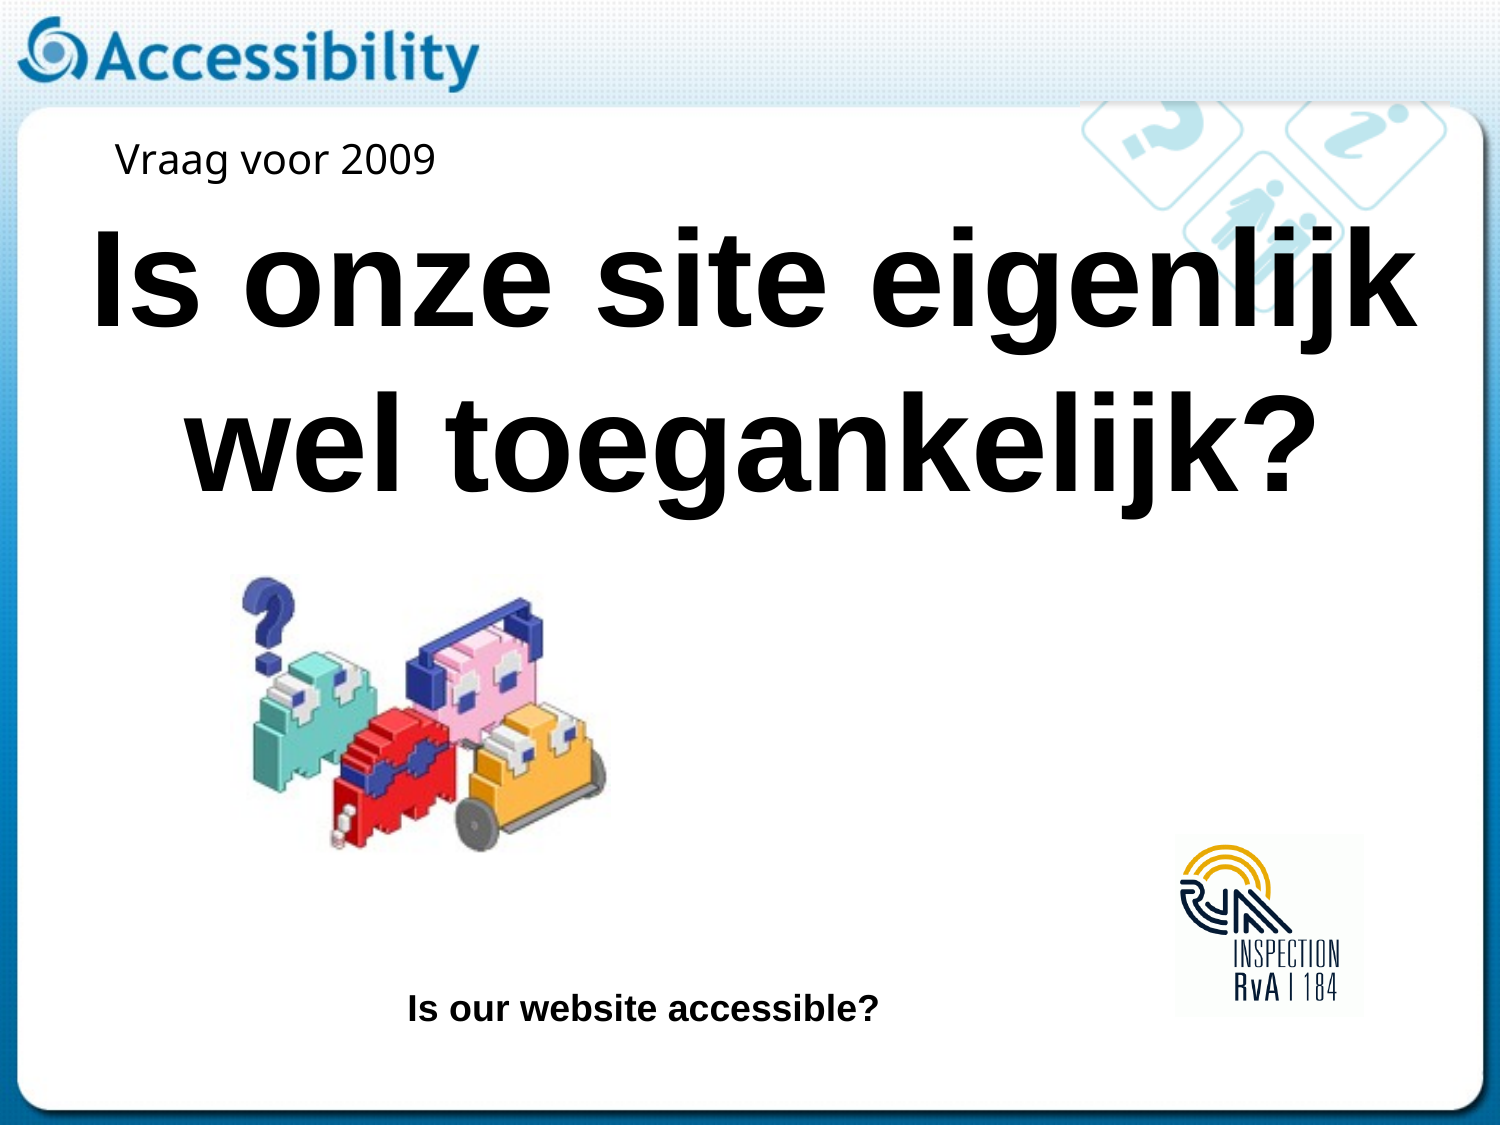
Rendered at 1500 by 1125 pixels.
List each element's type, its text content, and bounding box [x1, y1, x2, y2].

text_box Vraag voor 2009 [100, 125, 1080, 181]
text_box Is onze site eigenlijk wel toegankelijk? [74, 181, 1435, 528]
text_box Vraag voor 2009 [100, 528, 1400, 1092]
picture [0, 0, 1500, 1117]
picture [1489, 949, 1493, 959]
text_box Is our website accessible? [392, 976, 896, 1037]
